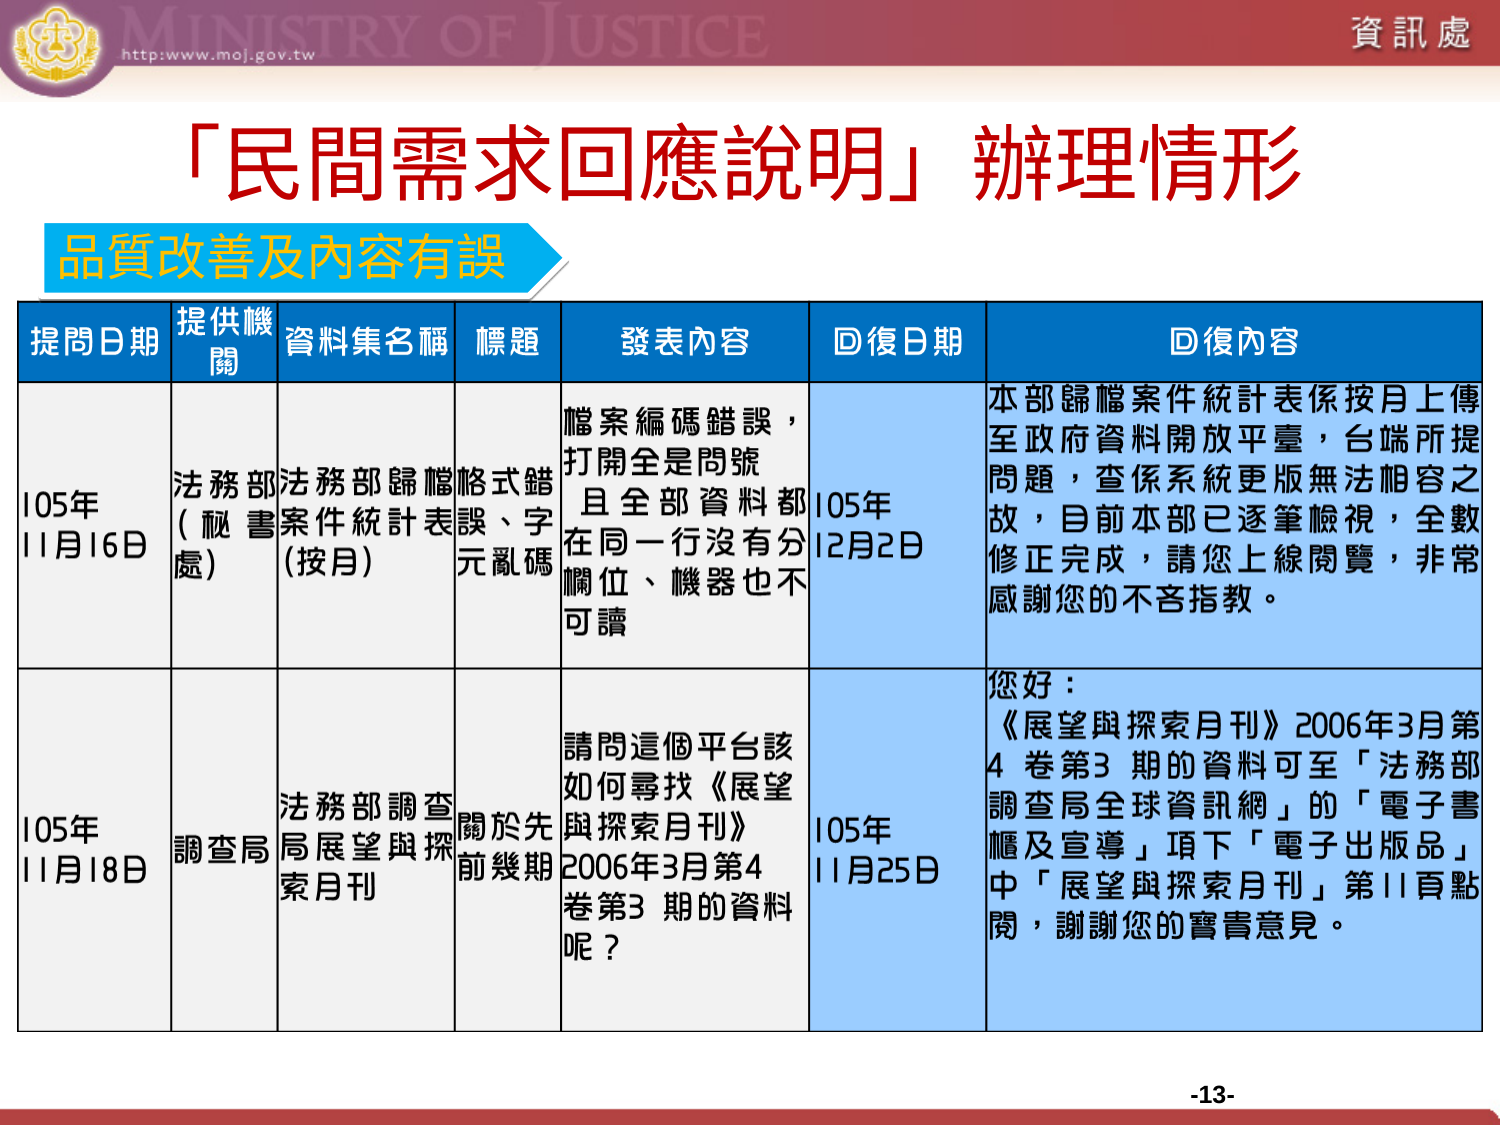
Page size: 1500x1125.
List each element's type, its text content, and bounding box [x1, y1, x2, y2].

text_box 品質改善及內容有誤 [41, 217, 904, 294]
text_box 「民間需求回應說明」辦理情形 [123, 103, 1333, 220]
picture [17, 291, 1483, 1033]
text_box -13- [1175, 1070, 1488, 1109]
